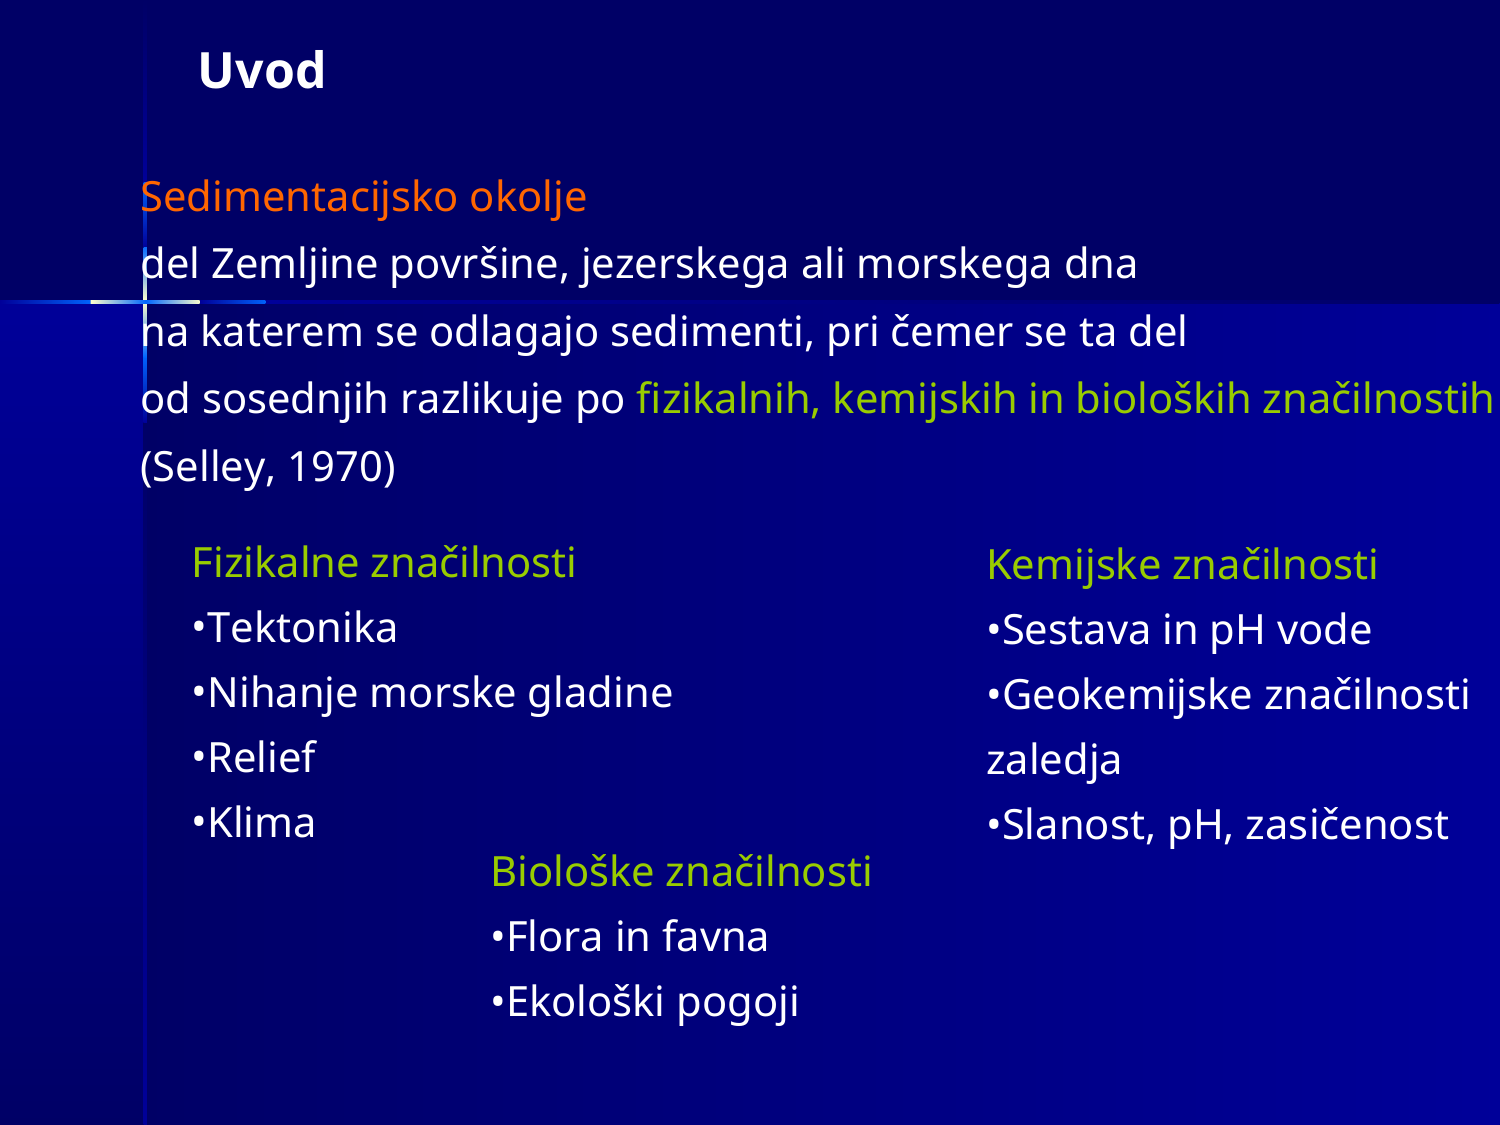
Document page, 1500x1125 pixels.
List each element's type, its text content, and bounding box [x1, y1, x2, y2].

text_box Sedimentacijsko okolje del Zemljine površine, jezerskega ali morskega dna na katerem se odlagajo sedimenti, pri čemer se ta del od sosednjih razlikuje po fizikalnih, kemijskih in bioloških značilnostih (Selley, 1970) [125, 144, 1500, 498]
text_box Biološke značilnosti Flora in favna Ekološki pogoji [475, 822, 889, 1033]
text_box Uvod [183, 30, 342, 107]
text_box Kemijske značilnosti Sestava in pH vode Geokemijske značilnosti zaledja Slanost, pH, zasičenost [971, 515, 1486, 856]
text_box Fizikalne značilnosti Tektonika Nihanje morske gladine Relief Klima [176, 512, 700, 854]
